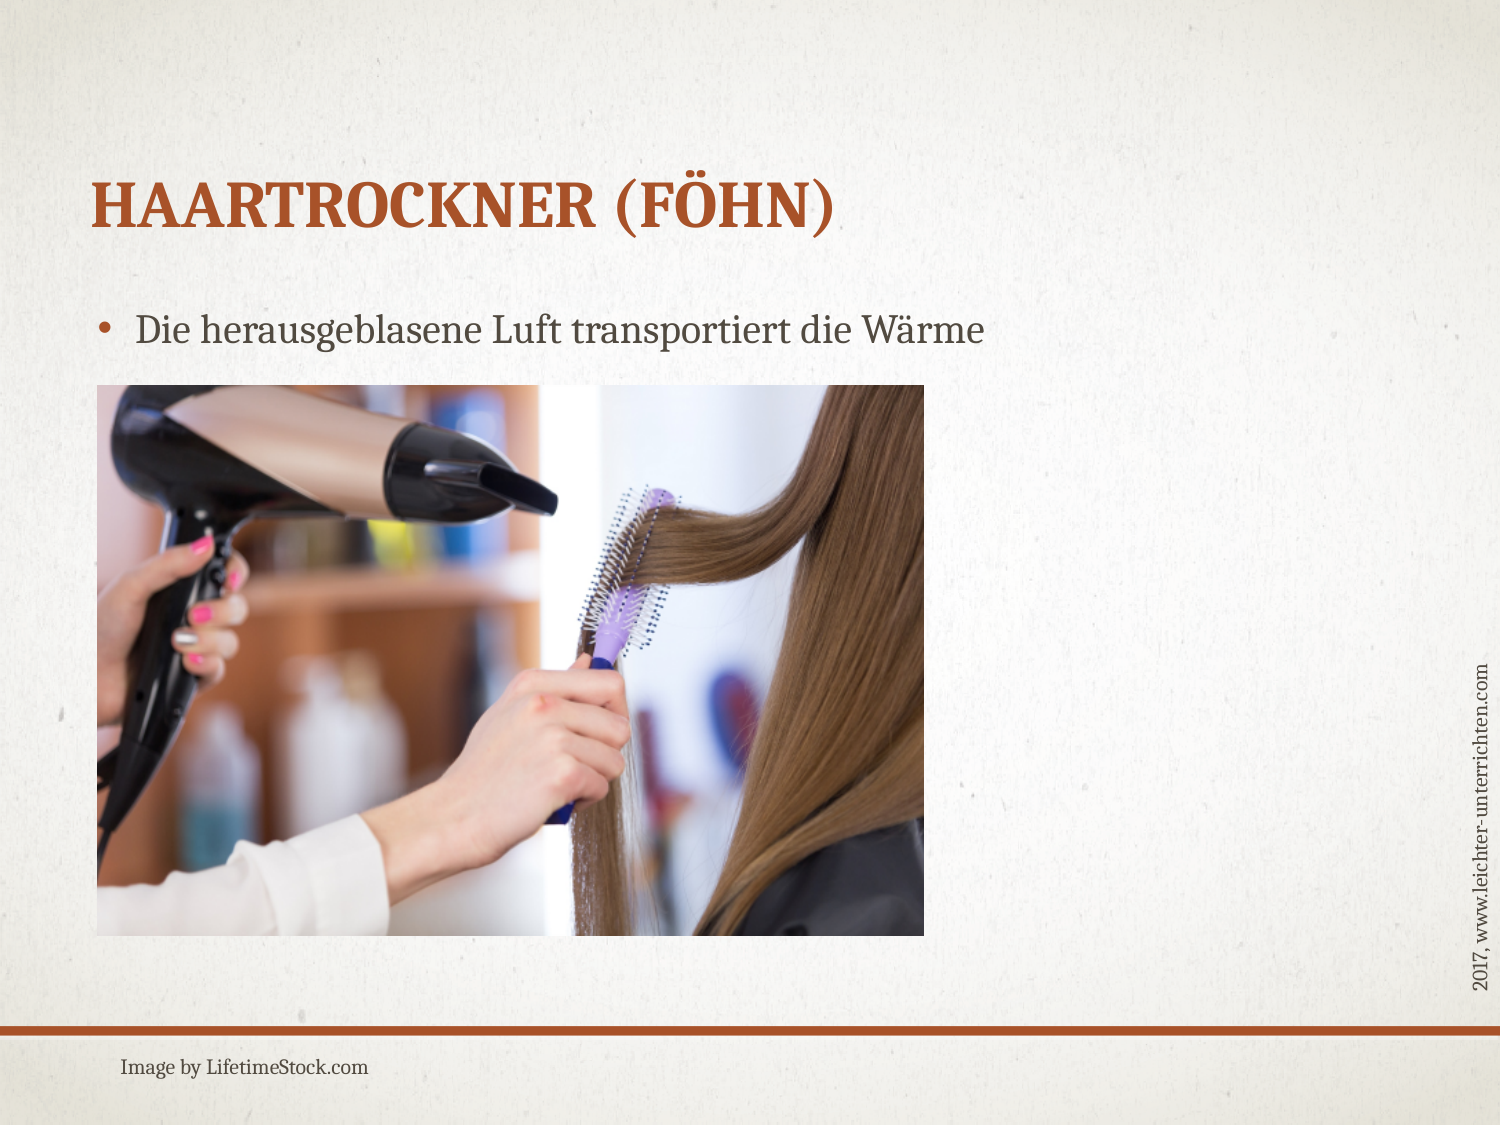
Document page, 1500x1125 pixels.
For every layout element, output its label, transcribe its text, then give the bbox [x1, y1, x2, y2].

picture [0, 1036, 1500, 1125]
list Die herausgeblasene Luft transportiert die Wärme [75, 299, 1341, 975]
picture [0, 0, 1500, 1026]
title Haartrockner (Föhn) [75, 62, 1341, 250]
text_box Image by LifetimeStock.com [105, 1044, 385, 1086]
